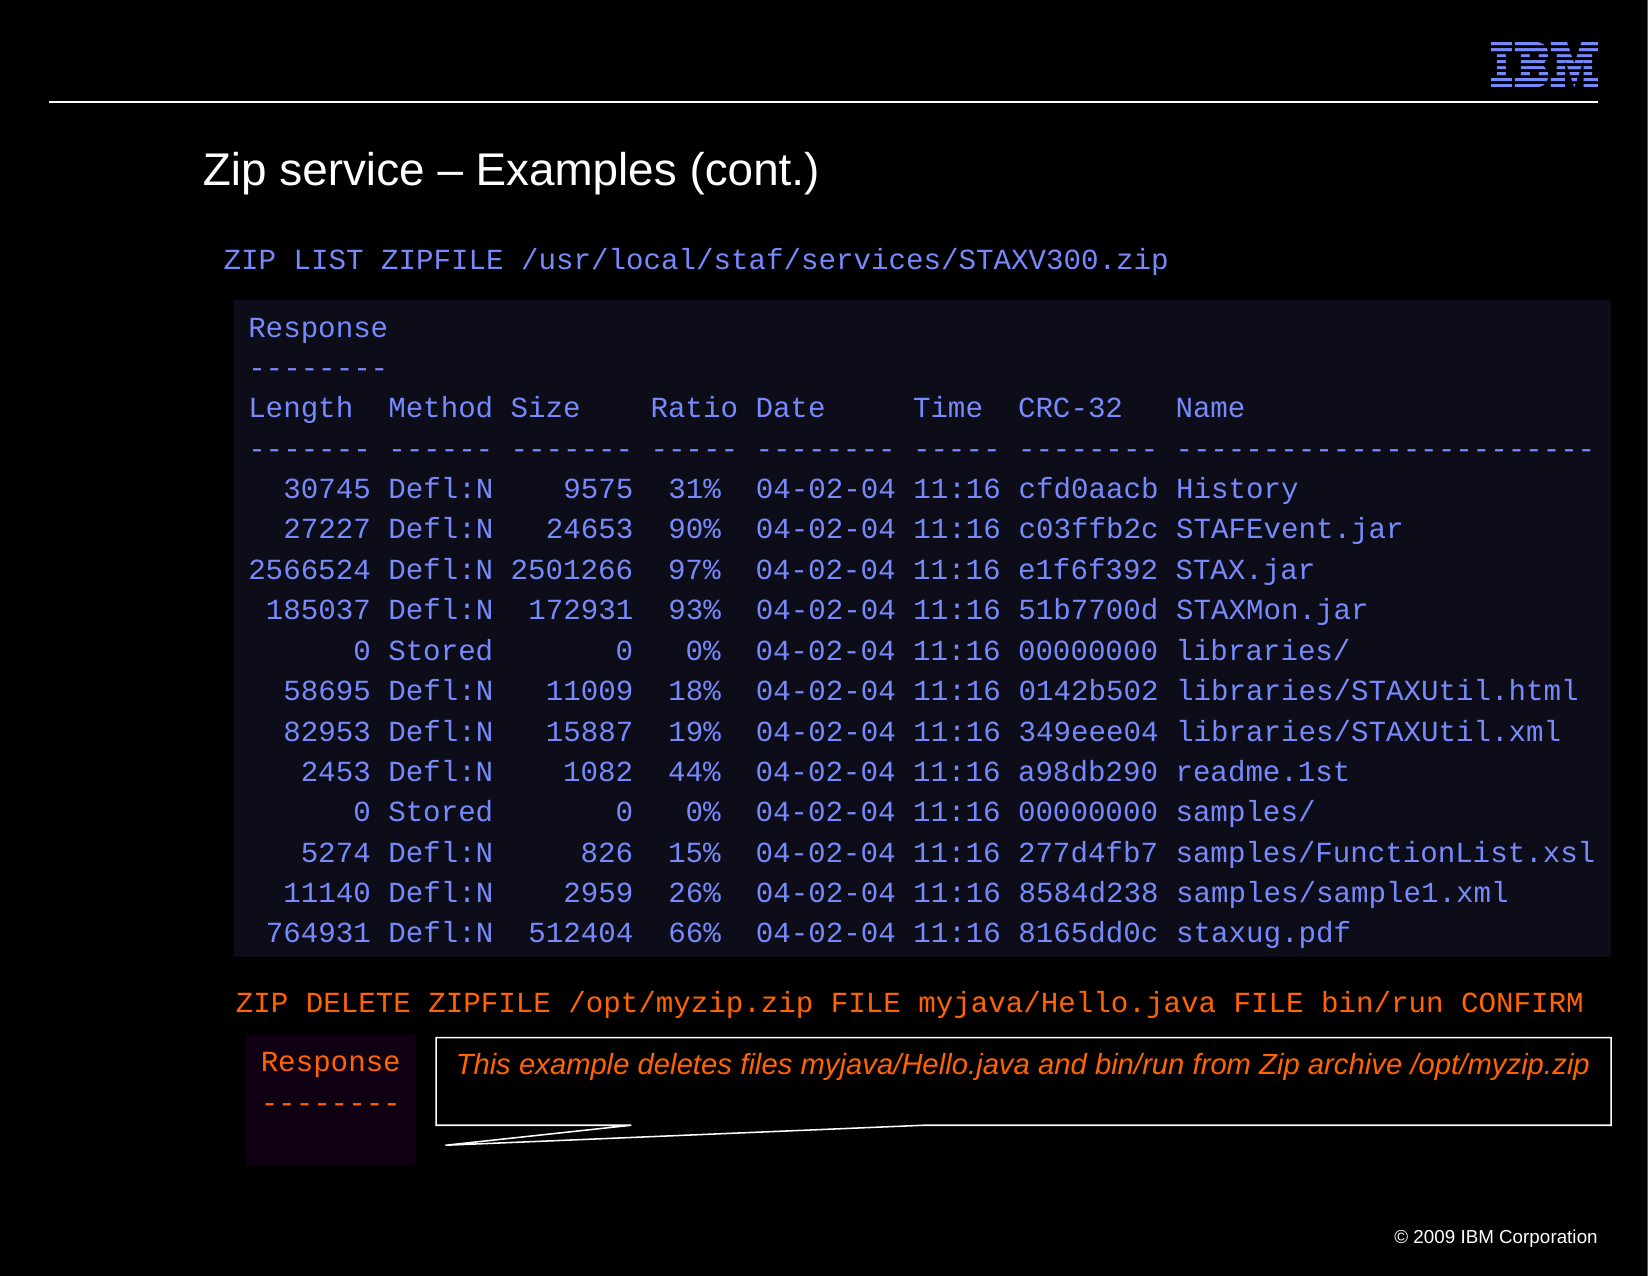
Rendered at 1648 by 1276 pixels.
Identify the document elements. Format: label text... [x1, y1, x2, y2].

text_box Response -------- [246, 1034, 416, 1167]
title Zip service – Examples (cont.) [186, 137, 1648, 231]
text_box ZIP LIST ZIPFILE /usr/local/staf/services/STAXV300.zip [223, 240, 1646, 276]
text_box ZIP DELETE ZIPFILE /opt/myzip.zip FILE myjava/Hello.java FILE bin/run CONFIRM [221, 975, 1599, 1026]
text_box This example deletes files myjava/Hello.java and bin/run from Zip archive /opt/myzip.zip [436, 1037, 1612, 1146]
text_box Response -------- Length Method Size Ratio Date Time CRC-32 Name ------- ------ ------- ----- -------- ----- -------- ------------------------ 30745 Defl:N 9575 31% 04-02-04 11:16 cfd0aacb History 27227 Defl:N 24653 90% 04-02-04 11:16 c03ffb2c STAFEvent.jar 2566524 Defl:N 2501266 97% 04-02-04 11:16 e1f6f392 STAX.jar 185037 Defl:N 172931 93% 04-02-04 11:16 51b7700d STAXMon.jar 0 Stored 0 0% 04-02-04 11:16 00000000 libraries/ 58695 Defl:N 11009 18% 04-02-04 11:16 0142b502 libraries/STAXUtil.html 82953 Defl:N 15887 19% 04-02-04 11:16 349eee04 libraries/STAXUtil.xml 2453 Defl:N 1082 44% 04-02-04 11:16 a98db290 readme.1st 0 Stored 0 0% 04-02-04 11:16 00000000 samples/ 5274 Defl:N 826 15% 04-02-04 11:16 277d4fb7 samples/FunctionList.xsl 11140 Defl:N 2959 26% 04-02-04 11:16 8584d238 samples/sample1.xml 764931 Defl:N 512404 66% 04-02-04 11:16 8165dd0c staxug.pdf [233, 300, 1611, 957]
picture [1491, 42, 1598, 87]
